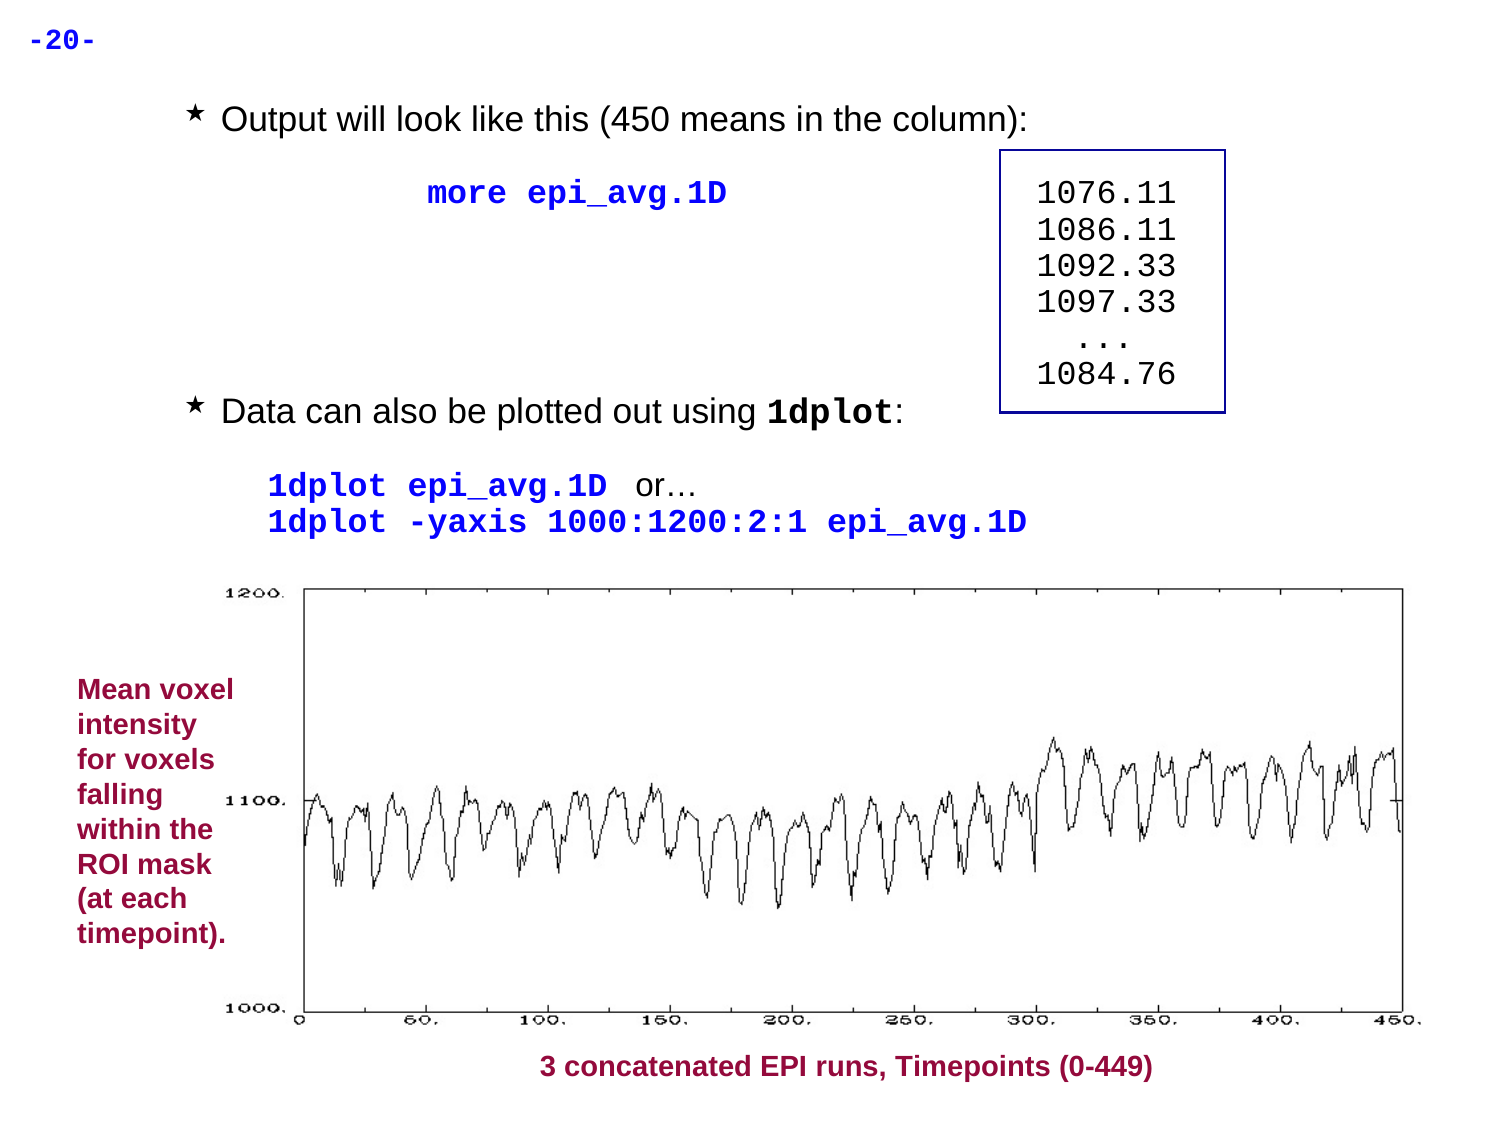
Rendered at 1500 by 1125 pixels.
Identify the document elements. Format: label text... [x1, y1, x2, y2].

text_box Mean voxel intensity for voxels falling within the ROI mask (at each timepoint). [62, 662, 250, 958]
text_box 3 concatenated EPI runs, Timepoints (0-449) [525, 1040, 1188, 1091]
list Output will look like this (450 means in the column): more epi_avg.1D 1076.11 1086.11 1092.33 1097.33 ... 1084.76 Data can also be plotted out using 1dplot: 1dplot epi_avg.1D or… 1dplot -yaxis 1000:1200:2:1 epi_avg.1D [112, 99, 1438, 713]
picture [212, 574, 1426, 1038]
